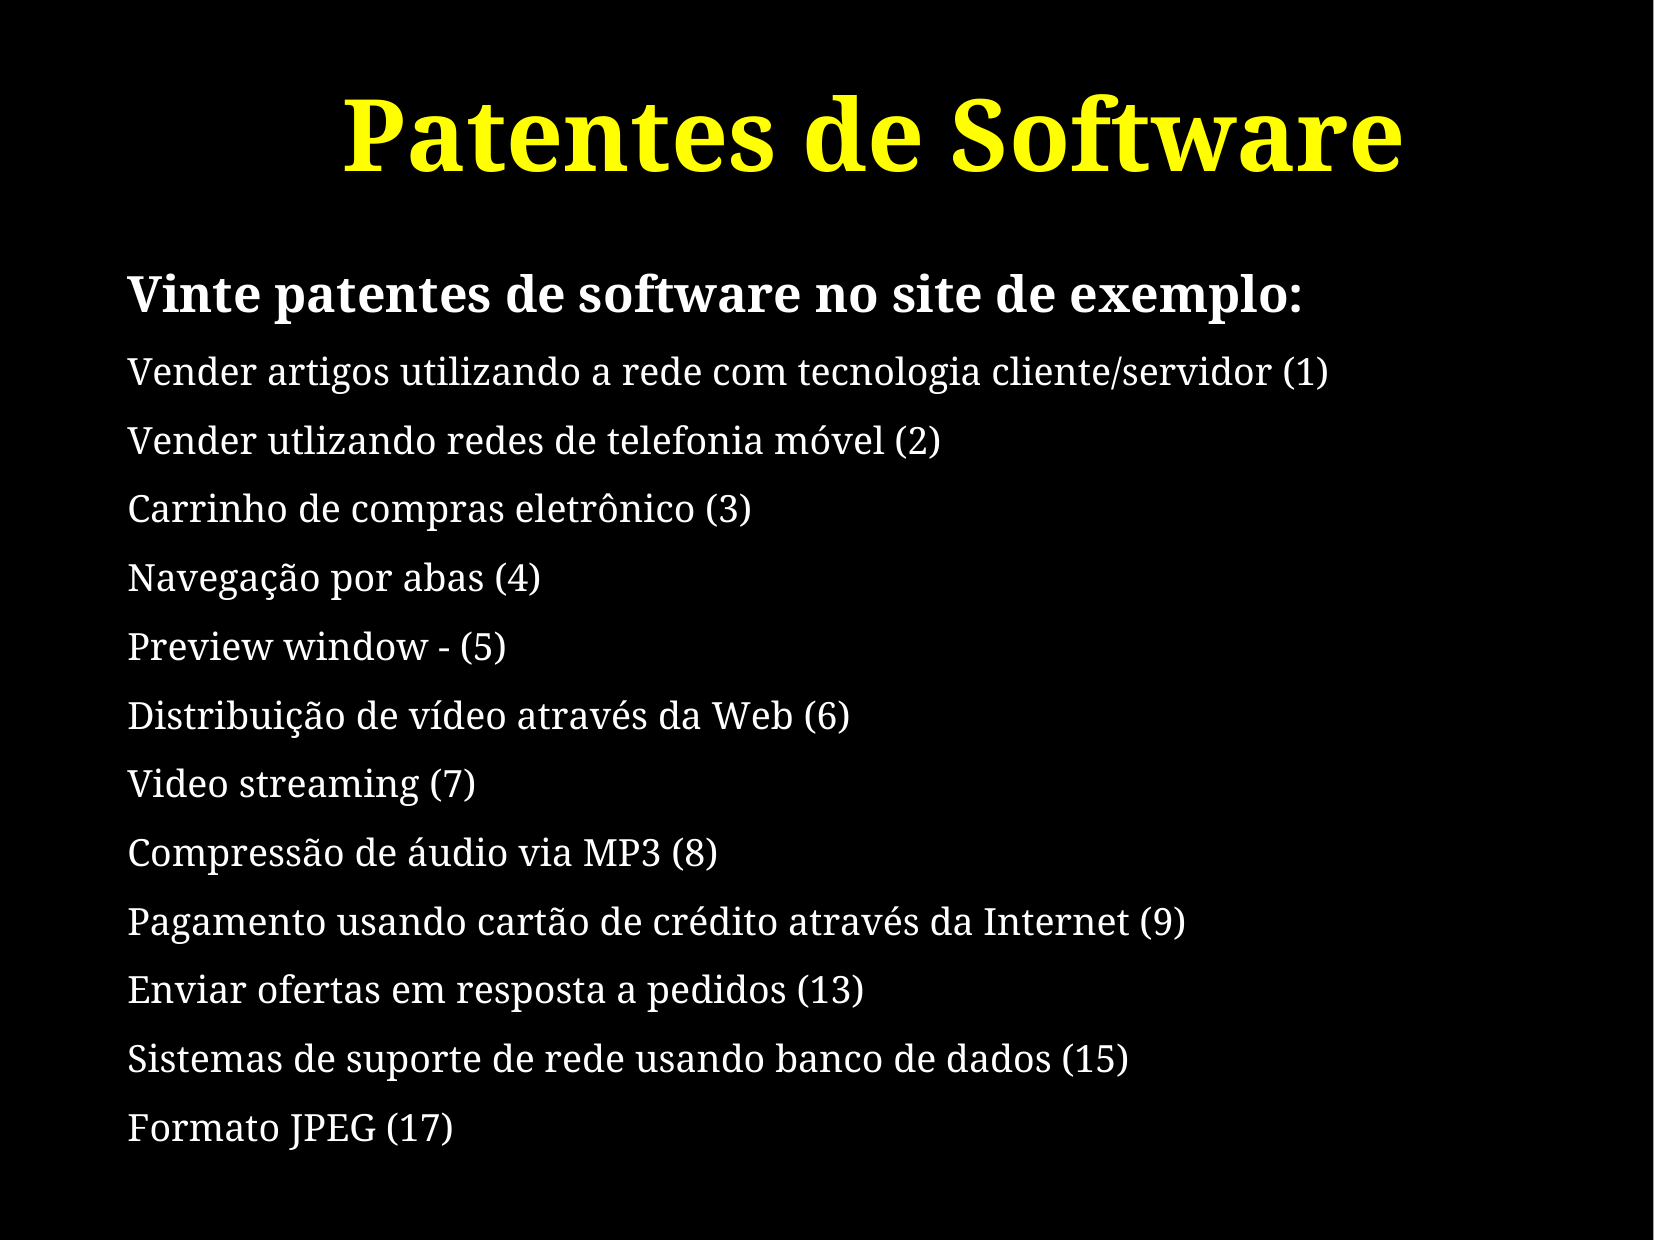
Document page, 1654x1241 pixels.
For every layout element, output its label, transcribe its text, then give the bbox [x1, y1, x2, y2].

title Patentes de Software [239, 39, 1510, 226]
list Vinte patentes de software no site de exemplo: Vender artigos utilizando a rede com tecnologia cliente/servidor (1) Vender utlizando redes de telefonia móvel (2) Carrinho de compras eletrônico (3) Navegação por abas (4) Preview window - (5) Distribuição de vídeo através da Web (6) Video streaming (7) Compressão de áudio via MP3 (8) Pagamento usando cartão de crédito através da Internet (9) Enviar ofertas em resposta a pedidos (13) Sistemas de suporte de rede usando banco de dados (15) Formato JPEG (17) [109, 259, 1564, 1201]
